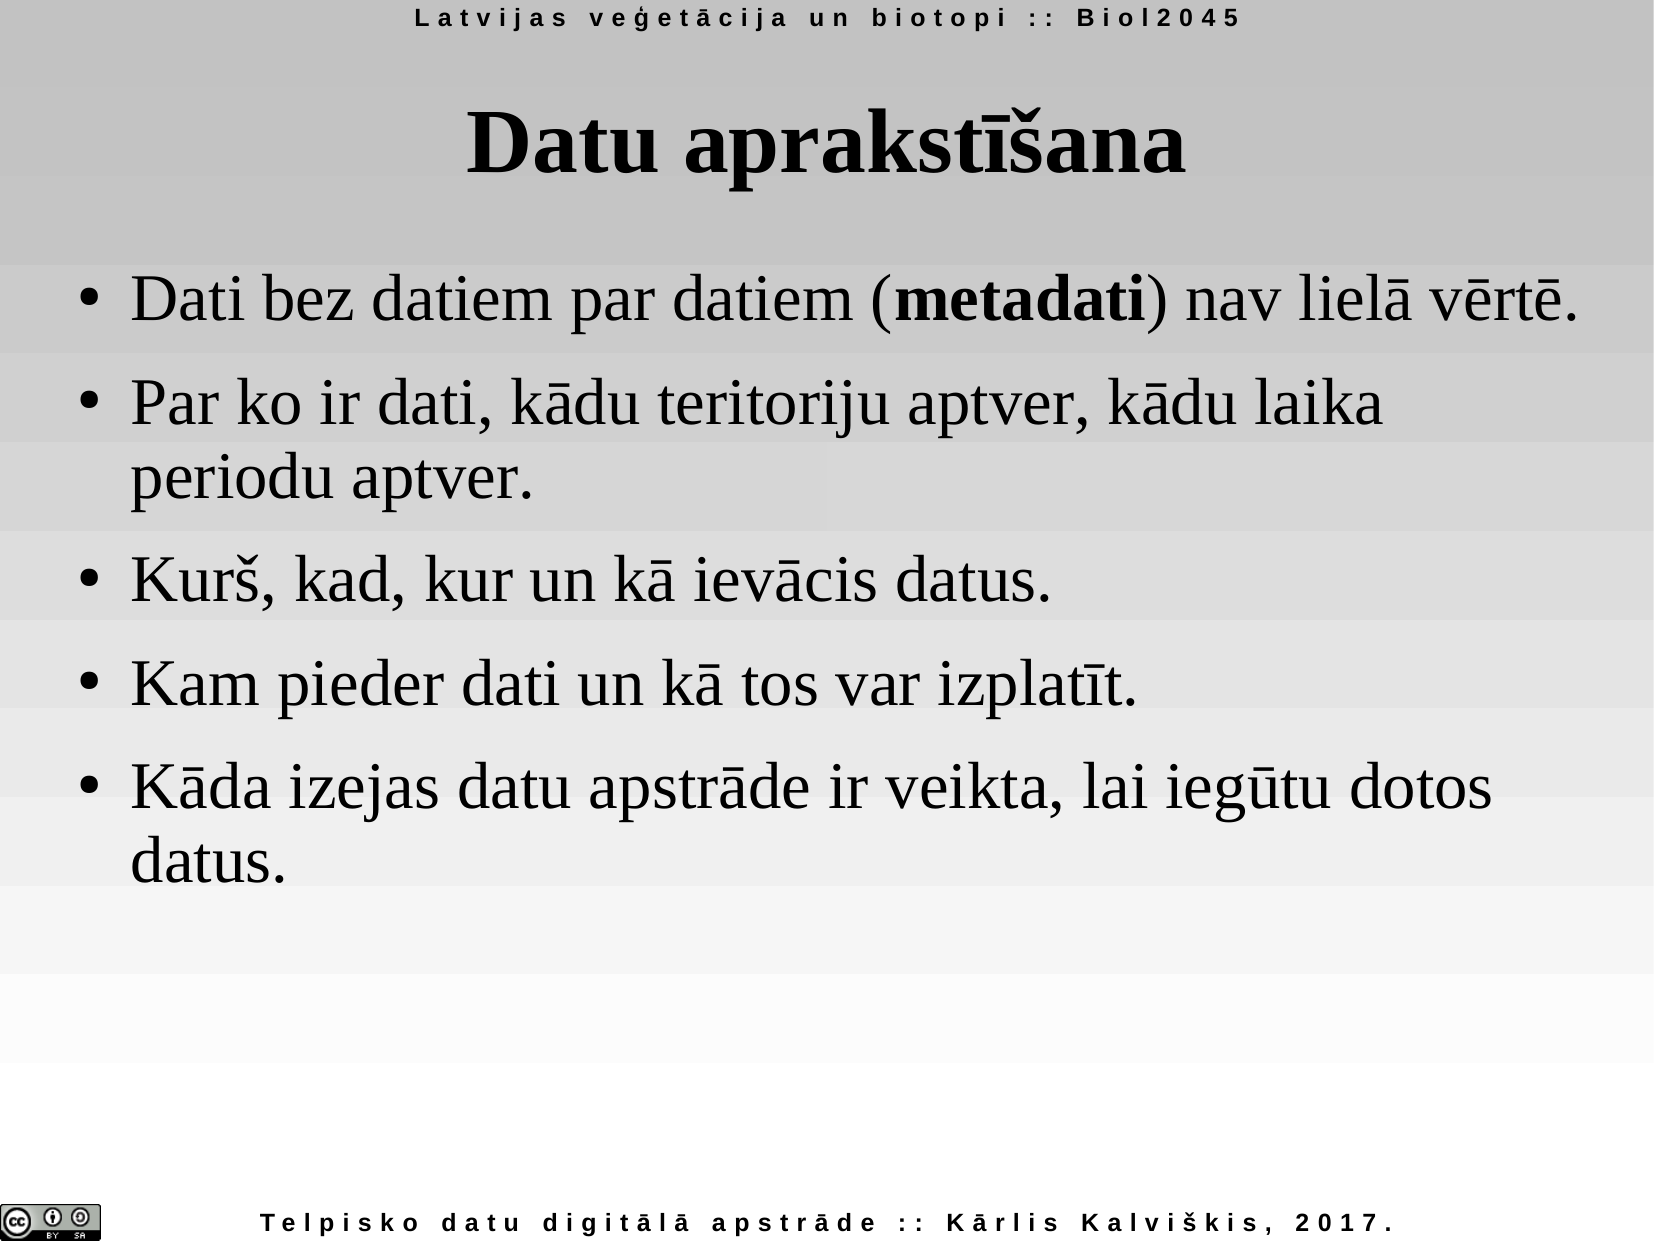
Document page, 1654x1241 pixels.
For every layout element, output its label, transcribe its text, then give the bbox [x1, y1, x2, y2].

picture [0, 0, 1654, 1241]
list Dati bez datiem par datiem (metadati) nav lielā vērtē. Par ko ir dati, kādu teritoriju aptver, kādu laika periodu aptver. Kurš, kad, kur un kā ievācis datus. Kam pieder dati un kā tos var izplatīt. Kāda izejas datu apstrāde ir veikta, lai iegūtu dotos datus. [59, 261, 1596, 981]
title Datu aprakstīšana [59, 37, 1596, 246]
